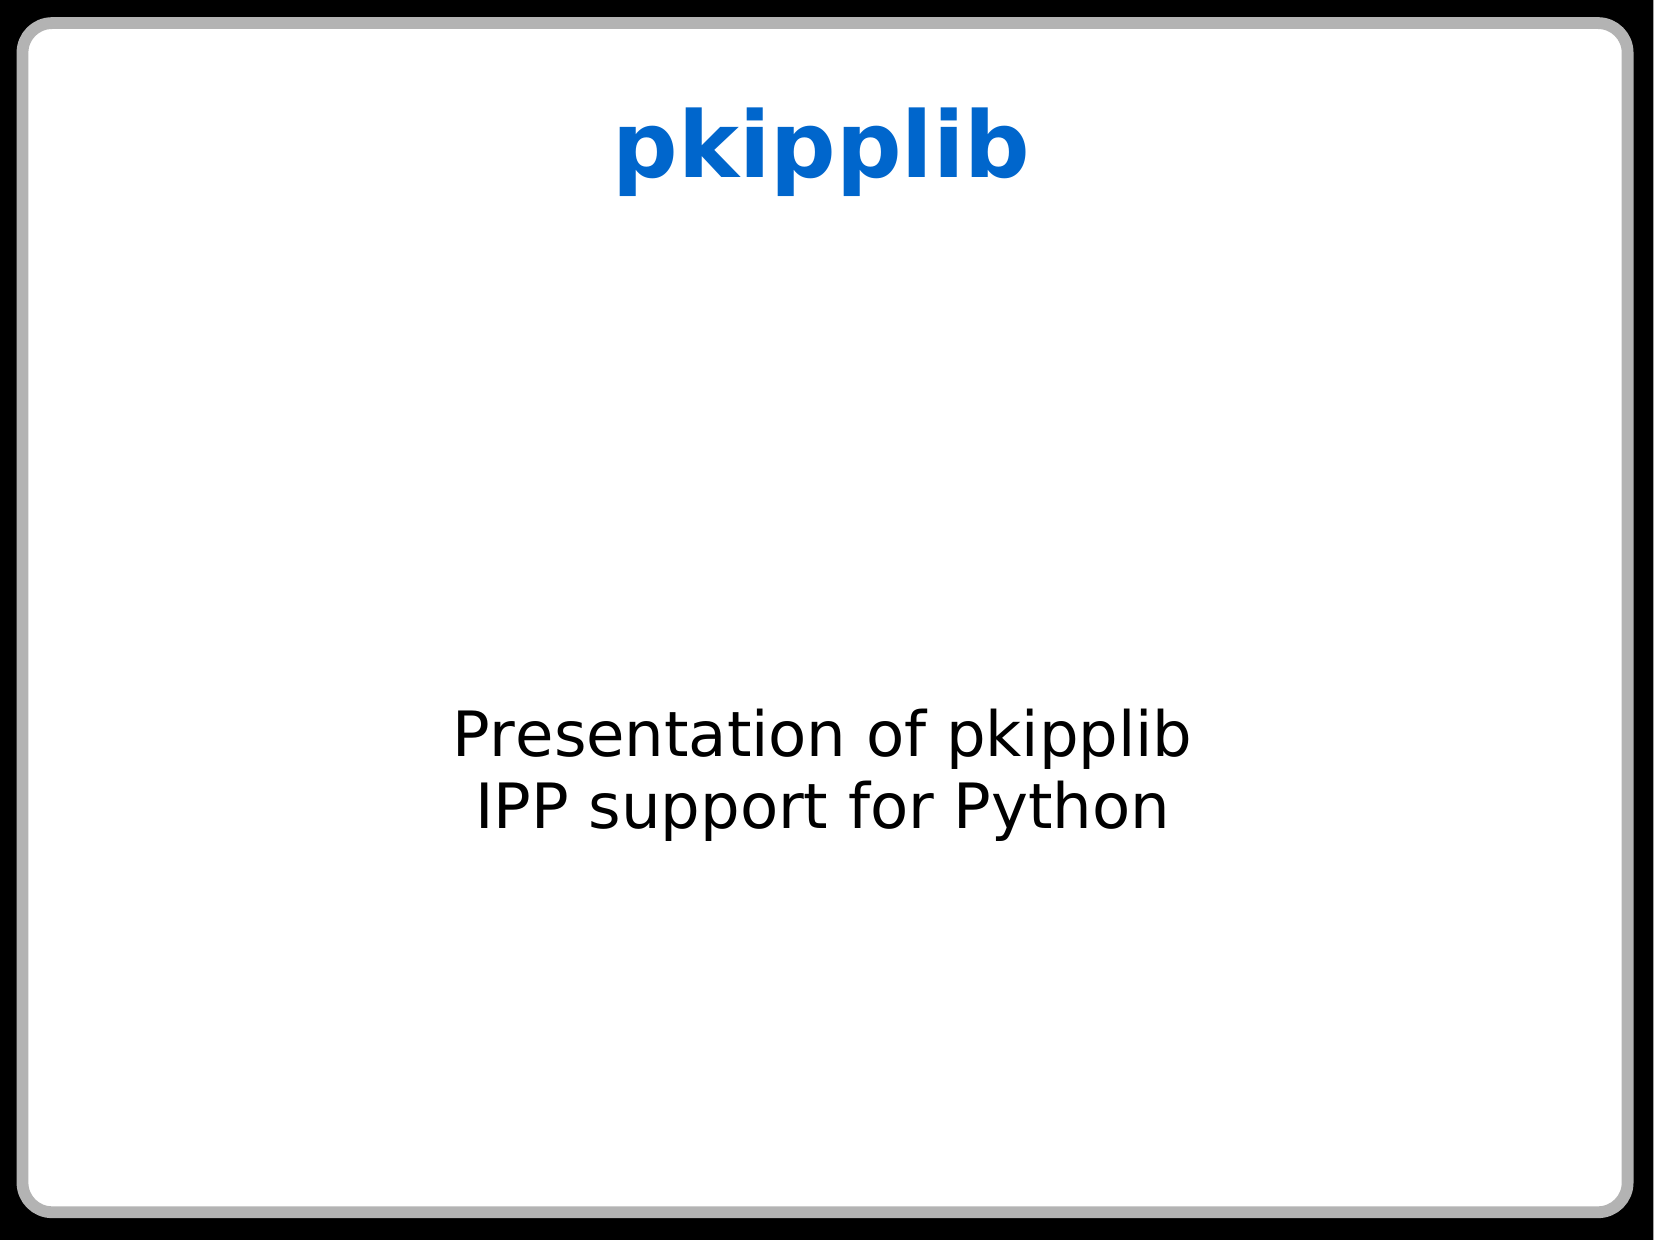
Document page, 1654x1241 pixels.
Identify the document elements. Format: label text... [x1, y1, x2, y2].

title pkipplib [67, 91, 1577, 199]
subtitle Presentation of pkipplib IPP support for Python [112, 371, 1534, 1171]
